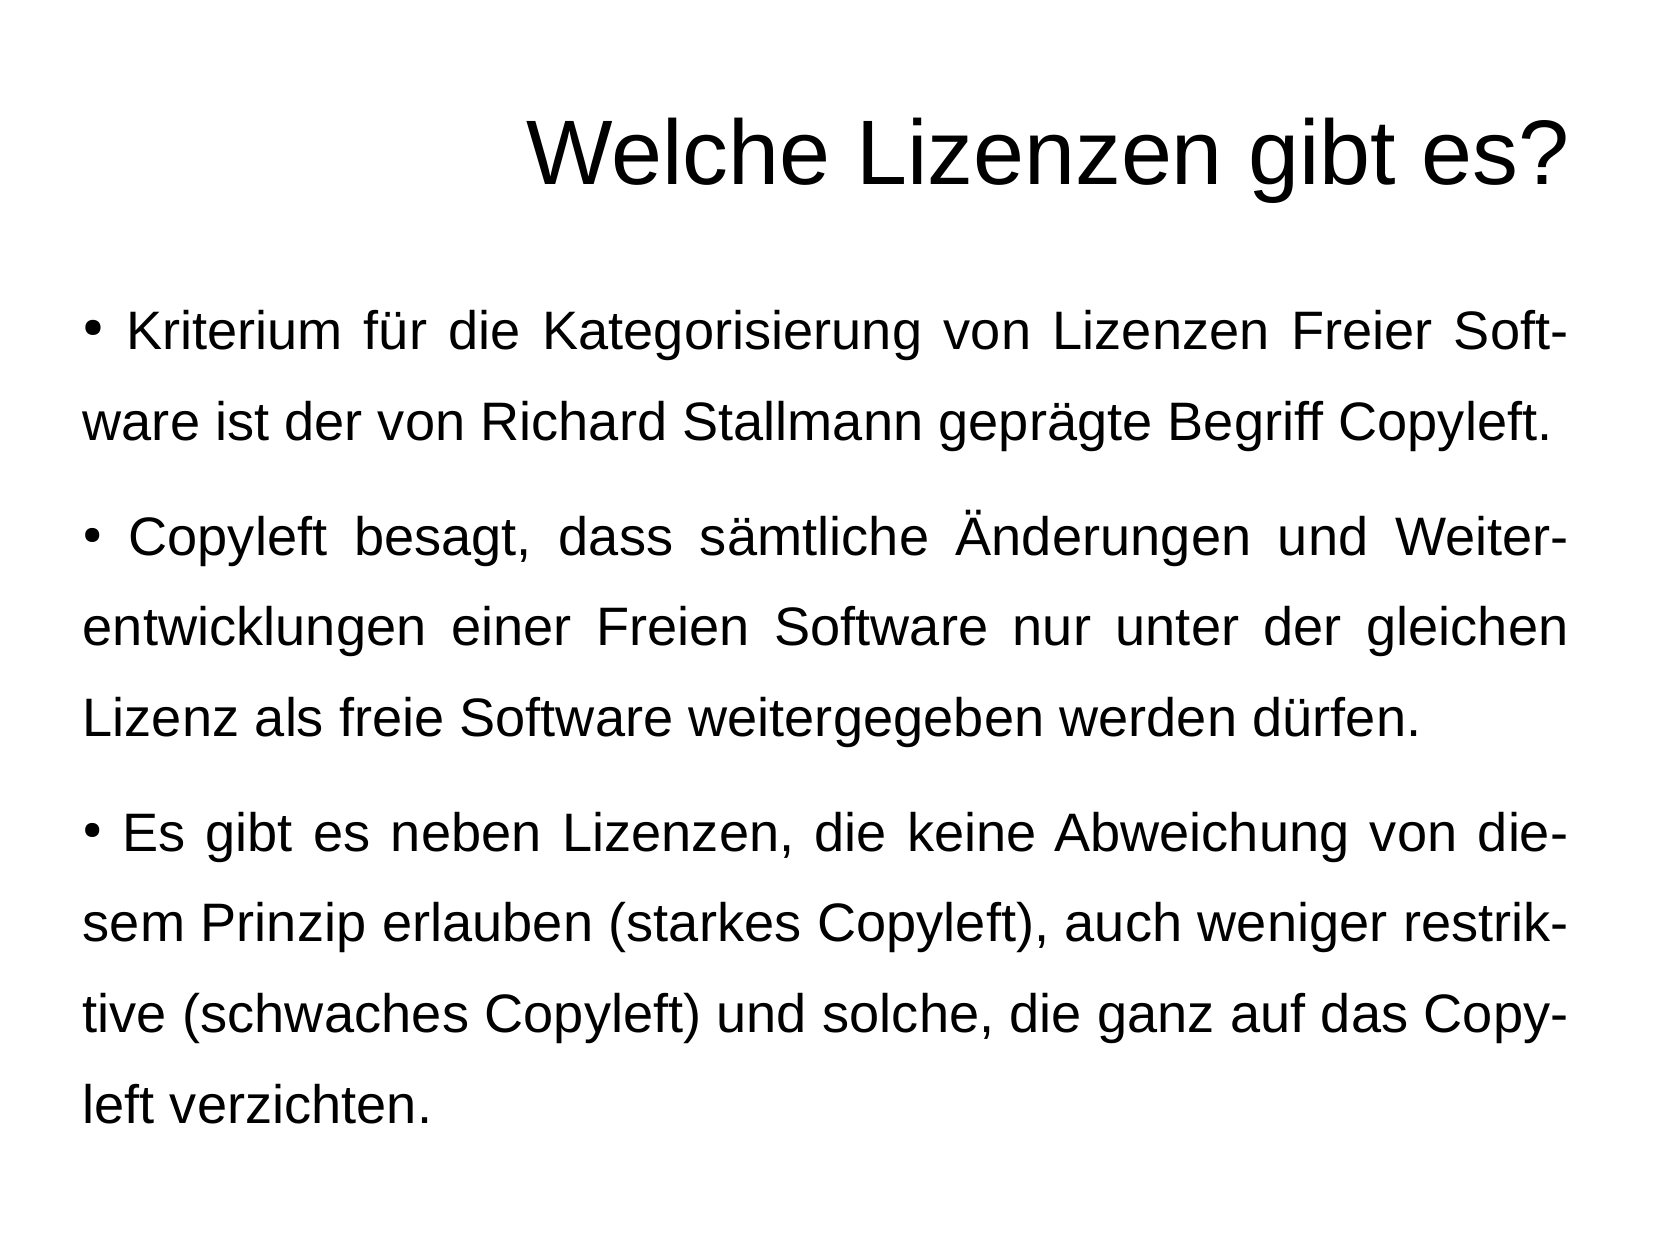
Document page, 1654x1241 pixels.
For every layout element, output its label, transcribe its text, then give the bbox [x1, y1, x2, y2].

title Welche Lizenzen gibt es? [82, 49, 1571, 257]
subtitle Kriterium für die Kategorisierung von Lizenzen Freier Soft-ware ist der von Richard Stallmann geprägte Begriff Copyleft. Copyleft besagt, dass sämtliche Änderungen und Weiter-entwicklungen einer Freien Software nur unter der gleichen Lizenz als freie Software weitergegeben werden dürfen. Es gibt es neben Lizenzen, die keine Abweichung von die-sem Prinzip erlauben (starkes Copyleft), auch weniger restrik-tive (schwaches Copyleft) und solche, die ganz auf das Copy-left verzichten. [82, 280, 1571, 1119]
